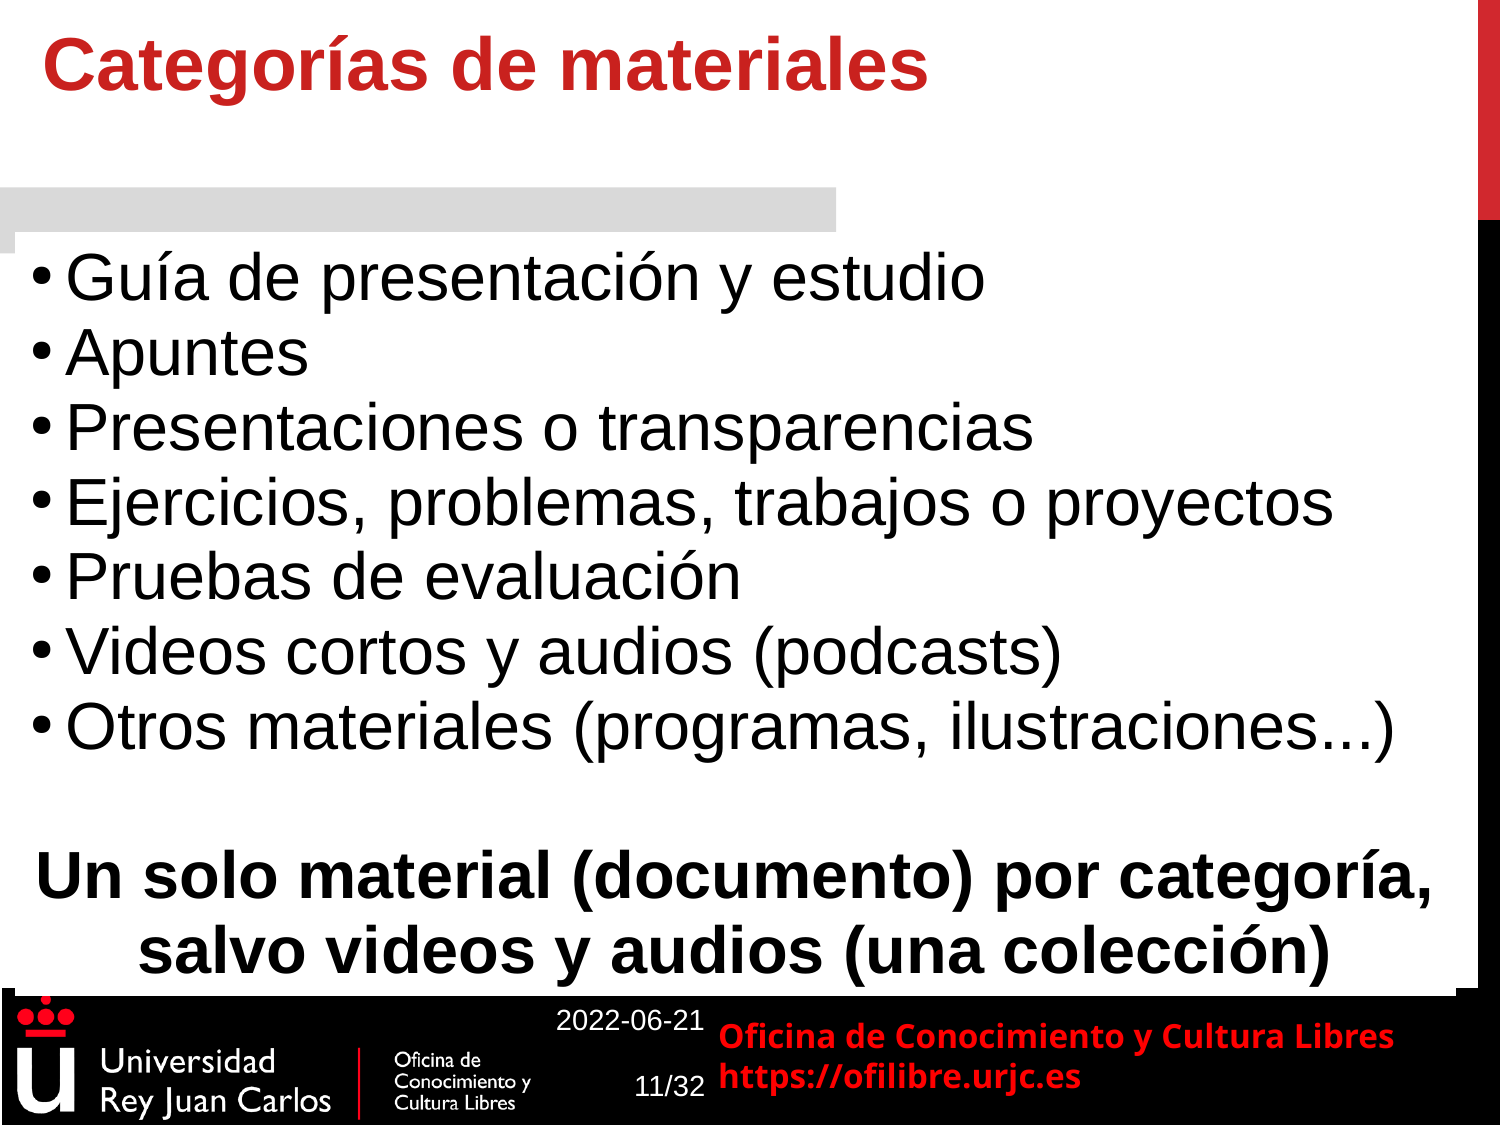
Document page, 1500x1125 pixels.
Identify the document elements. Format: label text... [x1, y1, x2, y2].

picture [17, 996, 531, 1120]
title [75, 7, 1425, 196]
text_box Guía de presentación y estudio Apuntes Presentaciones o transparencias Ejercicios, problemas, trabajos o proyectos Pruebas de evaluación Videos cortos y audios (podcasts) Otros materiales (programas, ilustraciones...) Un solo material (documento) por categoría, salvo videos y audios (una colección) [15, 232, 1456, 991]
text_box Categorías de materiales [27, 15, 1381, 199]
